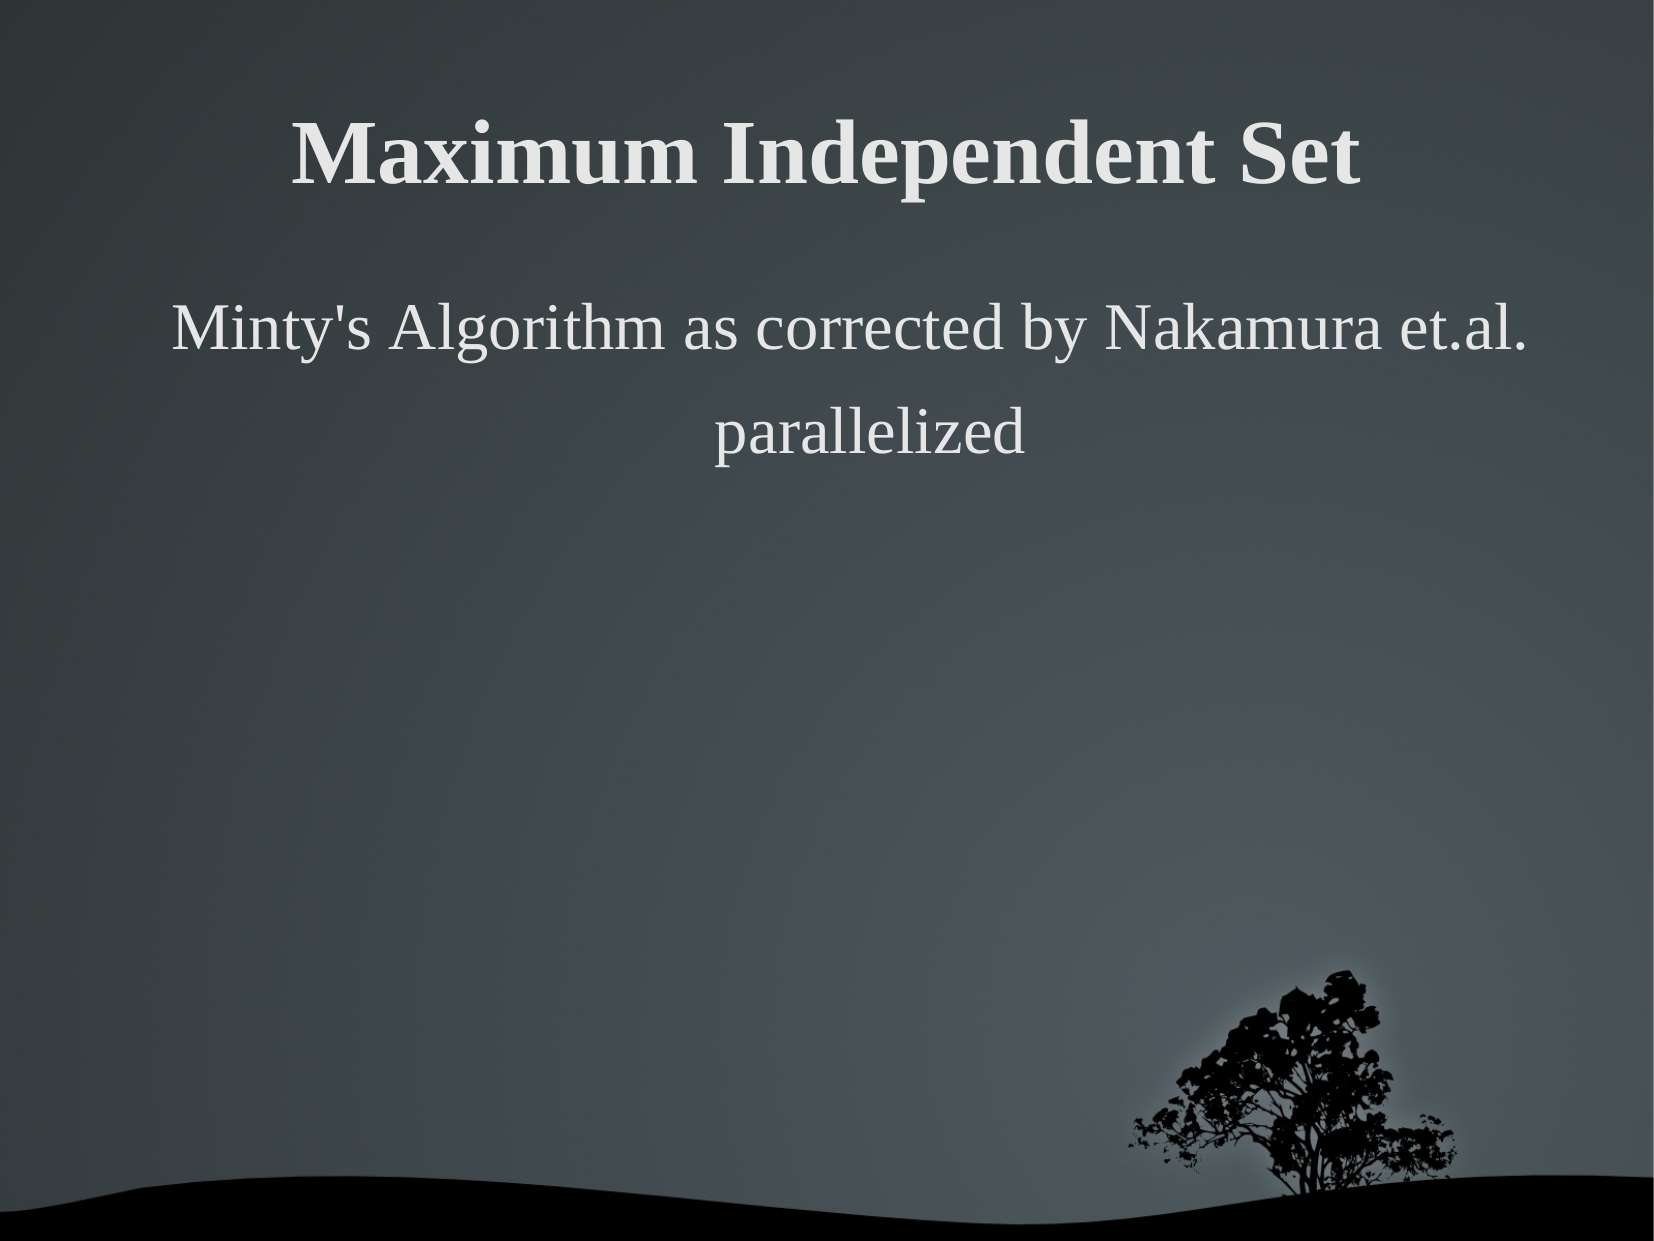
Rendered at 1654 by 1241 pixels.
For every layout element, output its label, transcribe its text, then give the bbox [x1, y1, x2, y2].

picture [0, 0, 1654, 1241]
title Maximum Independent Set [82, 49, 1571, 257]
list Minty's Algorithm as corrected by Nakamura et.al. parallelized [82, 290, 1571, 1109]
